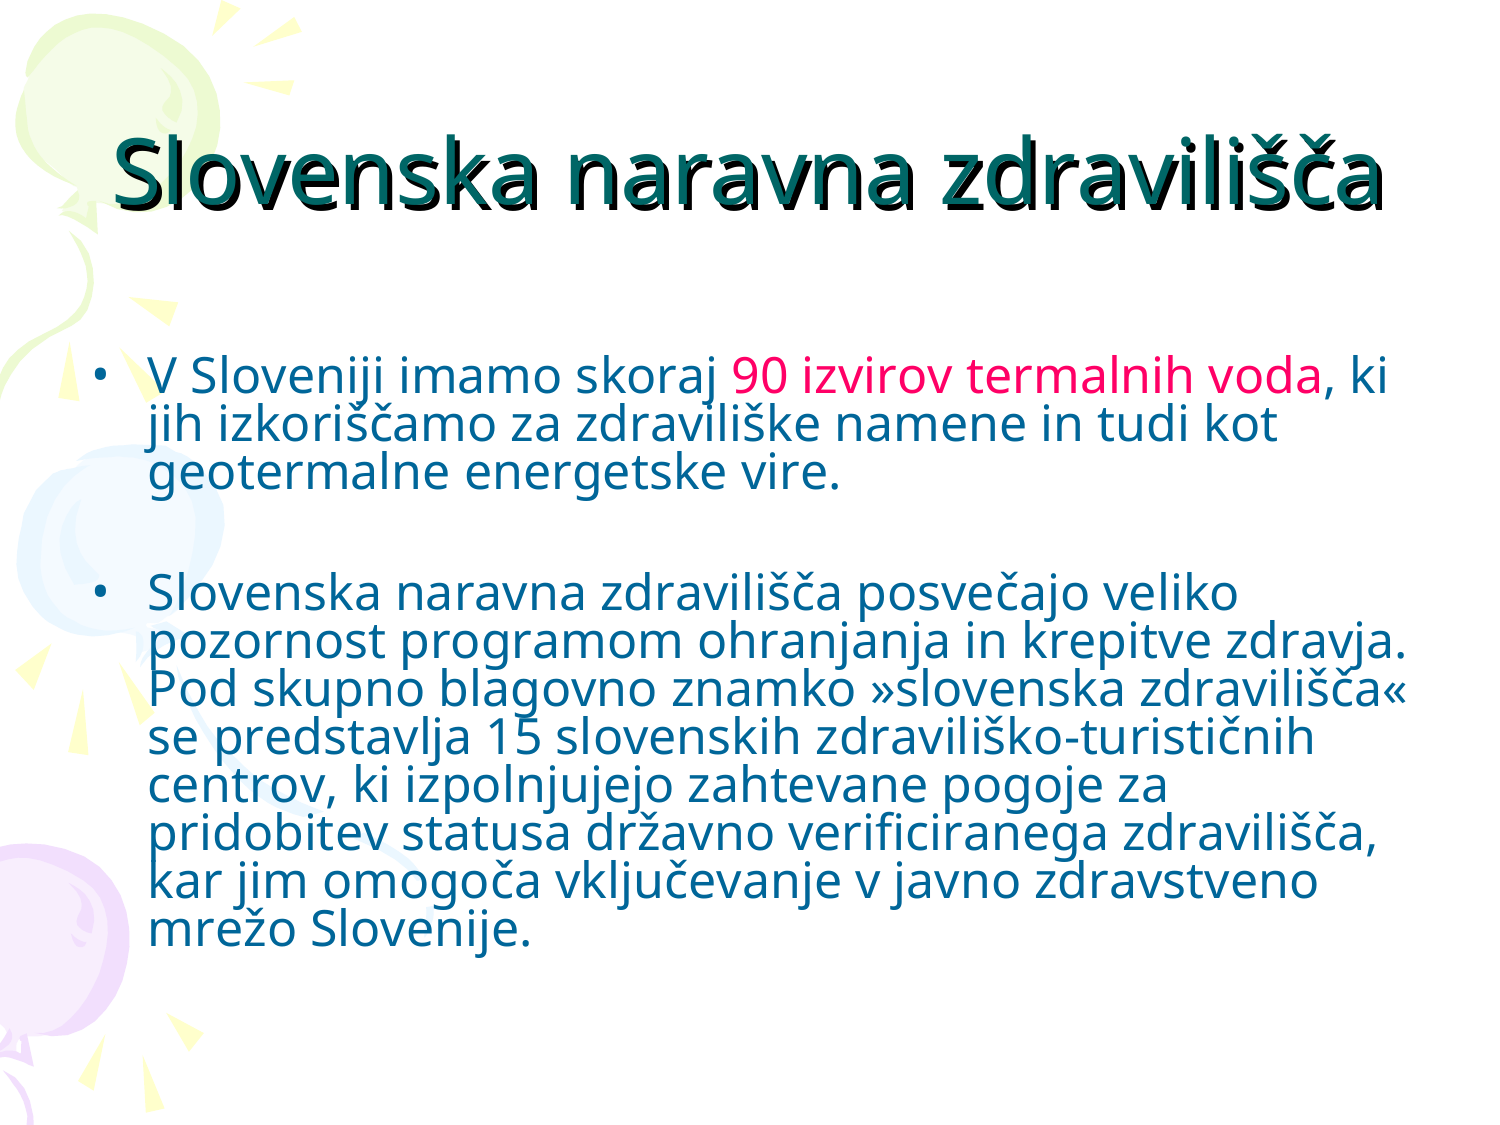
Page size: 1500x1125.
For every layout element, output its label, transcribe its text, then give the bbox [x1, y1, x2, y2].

title Slovenska naravna zdravilišča [72, 16, 1426, 233]
list V Sloveniji imamo skoraj 90 izvirov termalnih voda, ki jih izkoriščamo za zdraviliške namene in tudi kot geotermalne energetske vire. Slovenska naravna zdravilišča posvečajo veliko pozornost programom ohranjanja in krepitve zdravja. Pod skupno blagovno znamko »slovenska zdravilišča« se predstavlja 15 slovenskih zdraviliško-turističnih centrov, ki izpolnjujejo zahtevane pogoje za pridobitev statusa državno verificiranega zdravilišča, kar jim omogoča vključevanje v javno zdravstveno mrežo Slovenije. [76, 267, 1427, 999]
